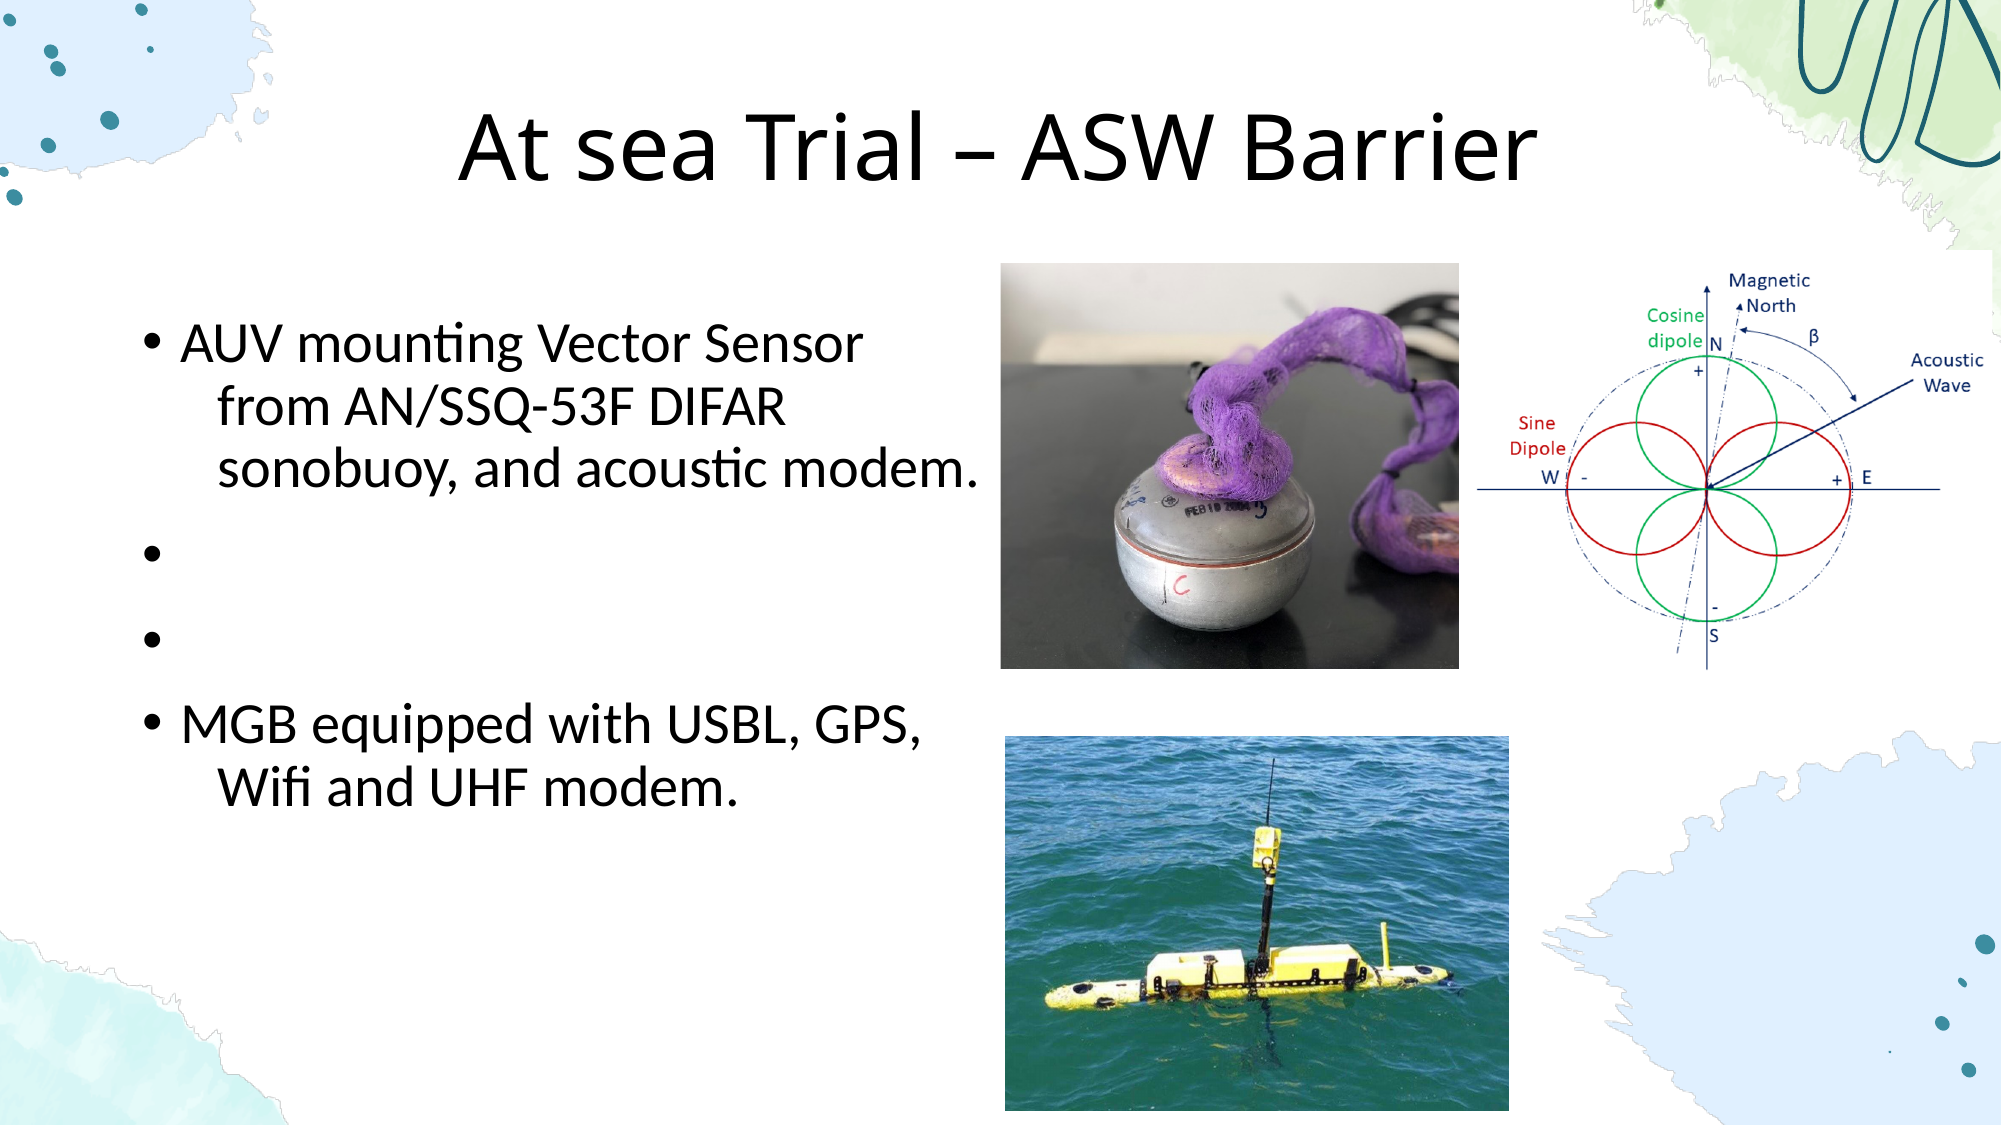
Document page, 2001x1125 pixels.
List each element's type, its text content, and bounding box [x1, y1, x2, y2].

text_box AUV mounting Vector Sensor from AN/SSQ-53F DIFAR sonobuoy, and acoustic modem. MGB equipped with USBL, GPS, Wifi and UHF modem. [127, 304, 1000, 1033]
picture [1000, 250, 1993, 682]
picture [1005, 736, 1509, 1111]
title At sea Trial – ASW Barrier [161, 81, 1840, 208]
